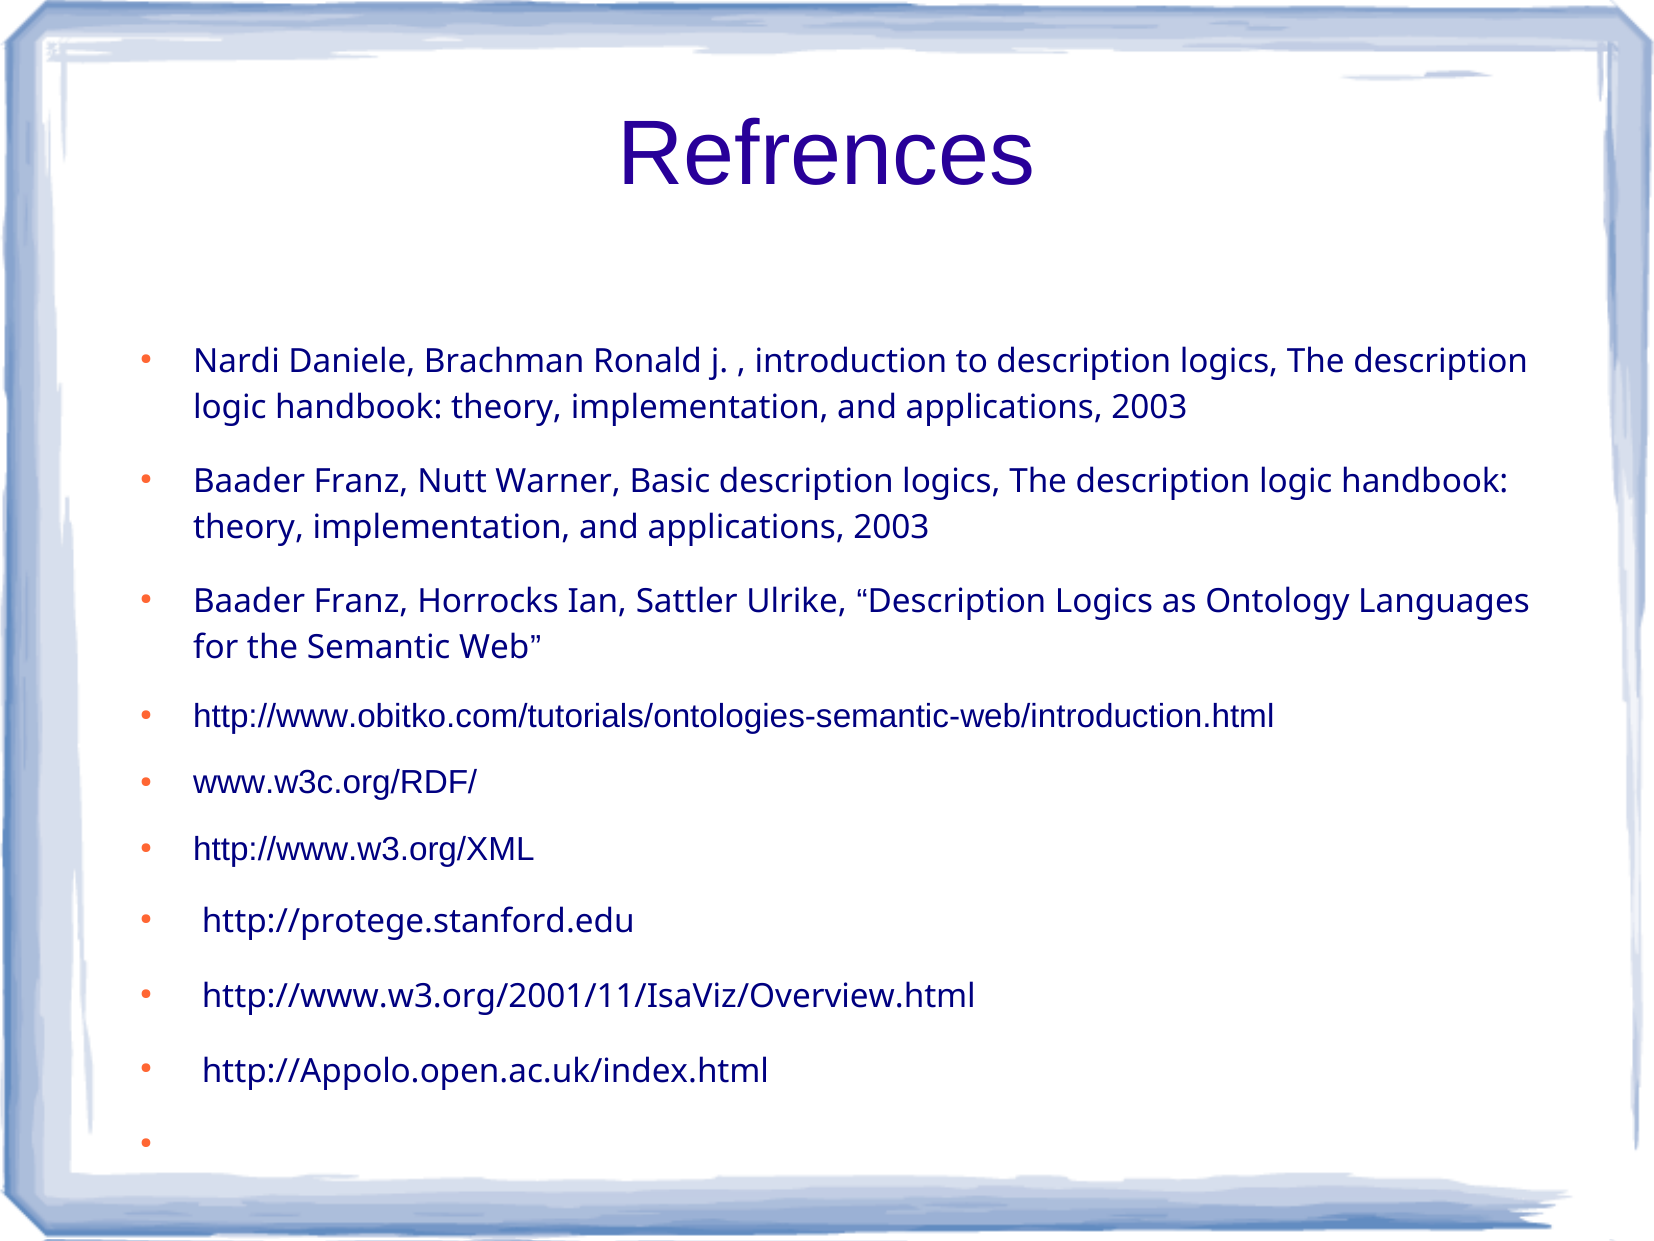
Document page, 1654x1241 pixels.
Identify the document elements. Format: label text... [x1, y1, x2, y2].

list Nardi Daniele, Brachman Ronald j. , introduction to description logics, The description logic handbook: theory, implementation, and applications, 2003 Baader Franz, Nutt Warner, Basic description logics, The description logic handbook: theory, implementation, and applications, 2003 Baader Franz, Horrocks Ian, Sattler Ulrike, “Description Logics as Ontology Languages for the Semantic Web” http://www.obitko.com/tutorials/ontologies-semantic-web/introduction.html www.w3c.org/RDF/ http://www.w3.org/XML http://protege.stanford.edu http://www.w3.org/2001/11/IsaViz/Overview.html http://Appolo.open.ac.uk/index.html [122, 337, 1576, 1142]
picture [0, 0, 1654, 1241]
title Refrences [82, 56, 1571, 250]
